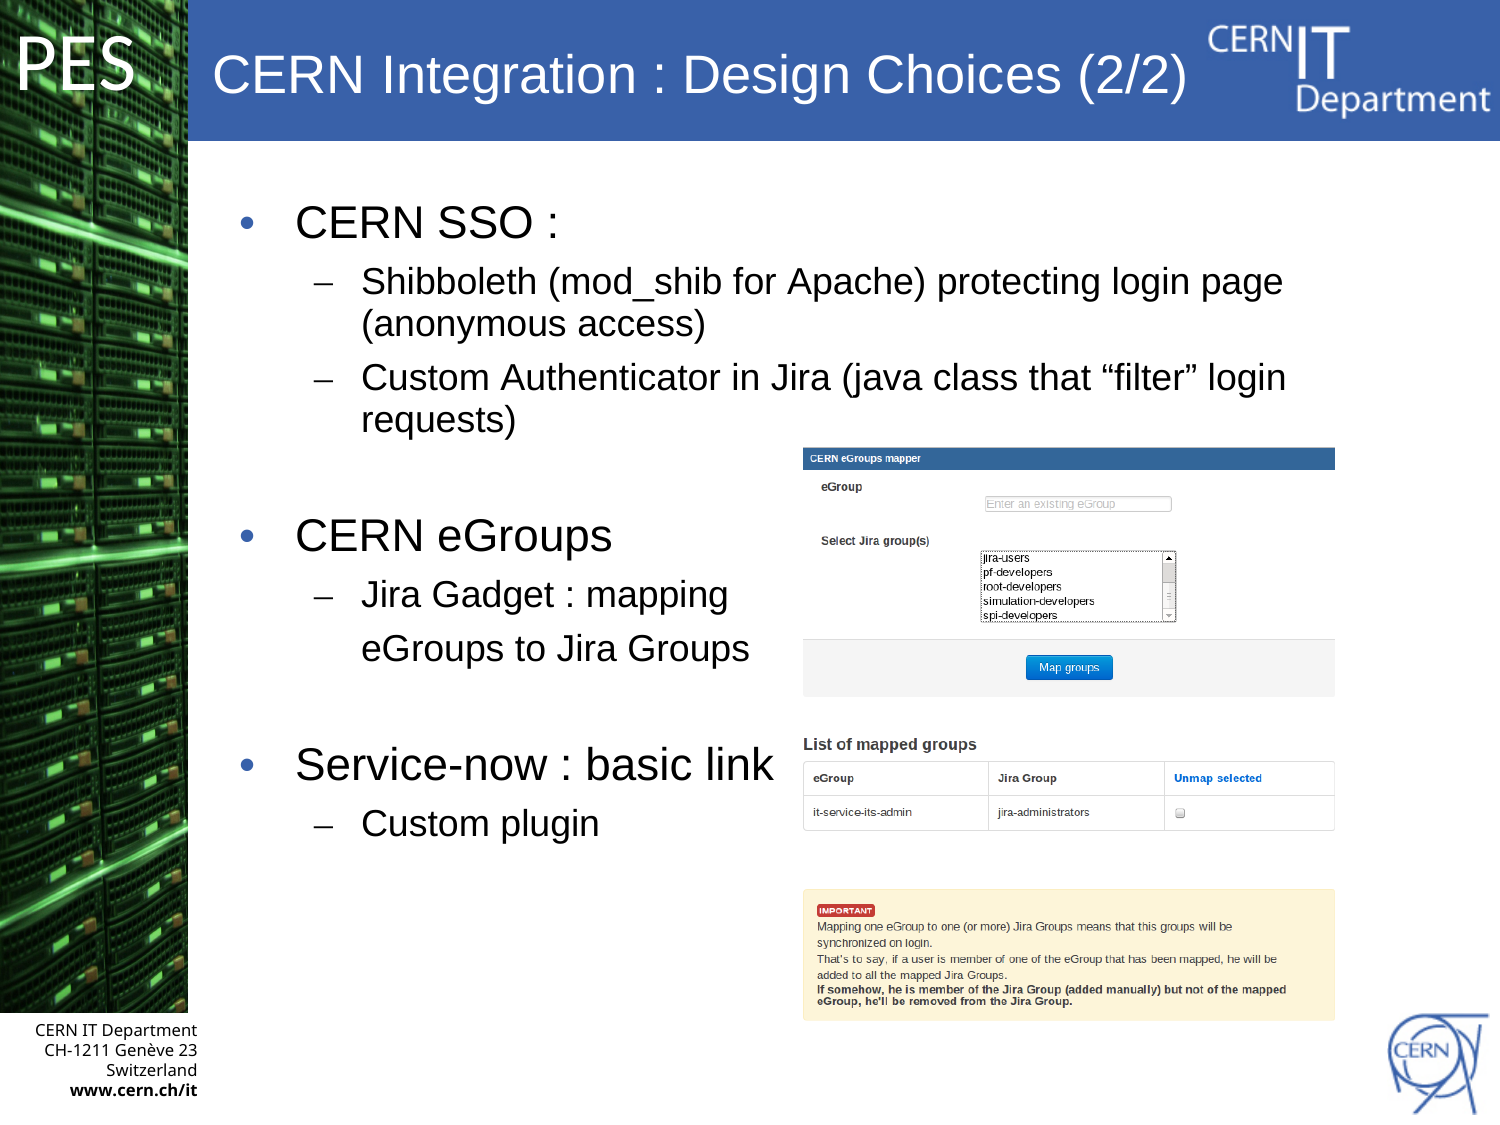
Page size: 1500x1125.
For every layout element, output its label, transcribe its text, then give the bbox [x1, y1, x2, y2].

picture [1313, 0, 1500, 141]
picture [803, 447, 1335, 1038]
picture [0, 0, 212, 1013]
list CERN SSO : Shibboleth (mod_shib for Apache) protecting login page (anonymous access) Custom Authenticator in Jira (java class that “filter” login requests) CERN eGroups Jira Gadget : mapping eGroups to Jira Groups Service-now : basic link Custom plugin [224, 188, 1462, 1038]
title CERN Integration : Design Choices (2/2) [212, 0, 1313, 150]
picture [1387, 1012, 1490, 1115]
